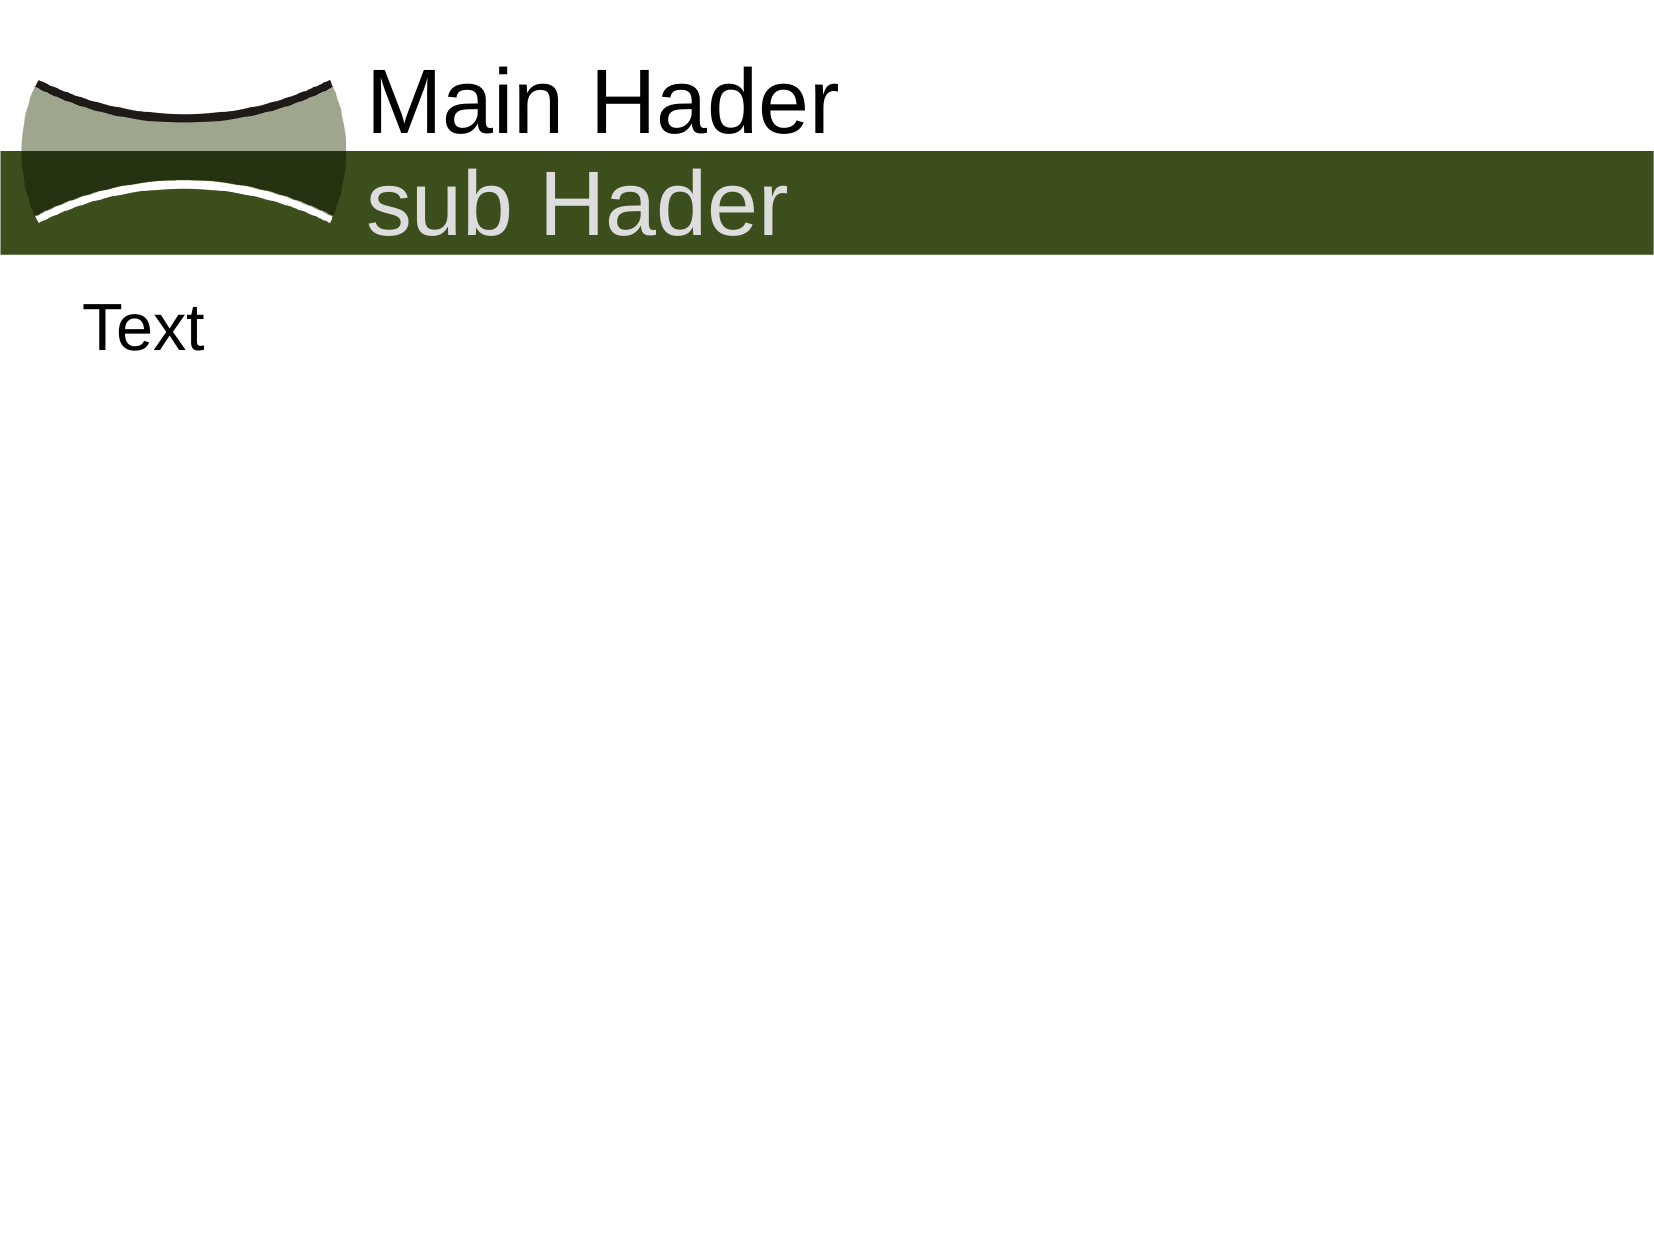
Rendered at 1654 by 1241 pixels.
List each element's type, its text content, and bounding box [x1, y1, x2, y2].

title Main Hader sub Hader [366, 49, 1571, 257]
list Text [82, 290, 1571, 1010]
picture [0, 47, 1654, 255]
